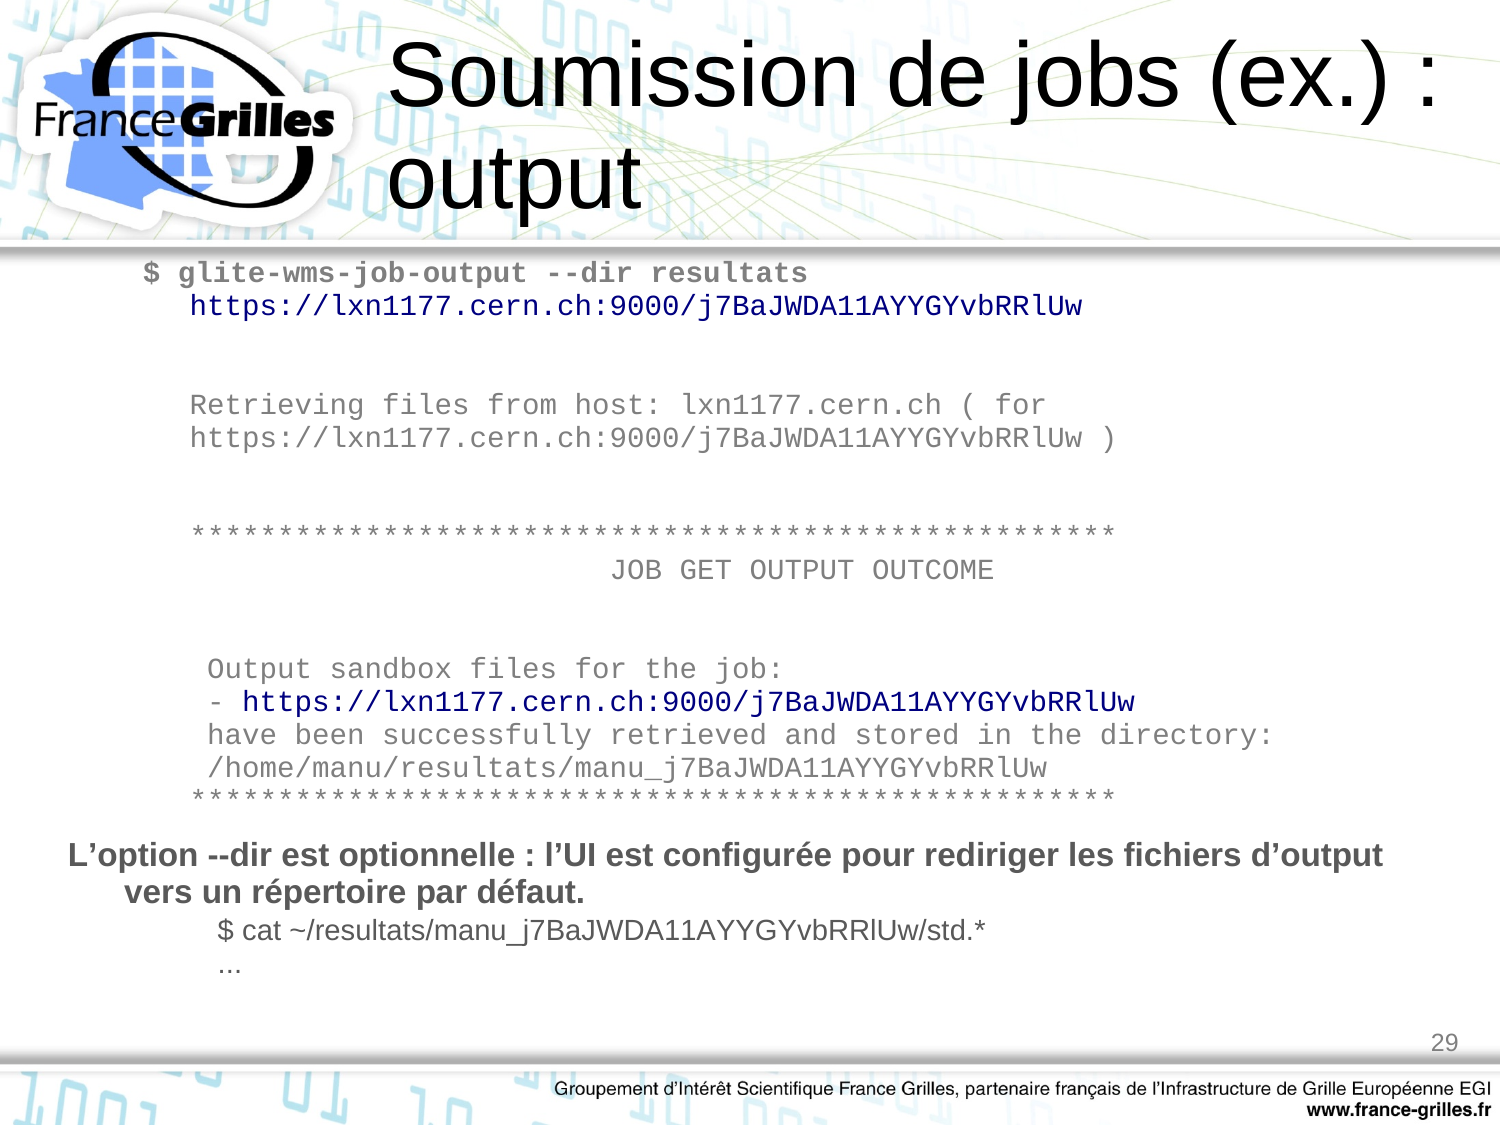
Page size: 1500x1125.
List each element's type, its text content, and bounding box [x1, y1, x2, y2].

list $ glite-wms-job-output --dir resultats https://lxn1177.cern.ch:9000/j7BaJWDA11AYYGYvbRRlUw Retrieving files from host: lxn1177.cern.ch ( for https://lxn1177.cern.ch:9000/j7BaJWDA11AYYGYvbRRlUw ) ***************************************************** JOB GET OUTPUT OUTCOME Output sandbox files for the job: - https://lxn1177.cern.ch:9000/j7BaJWDA11AYYGYvbRRlUw have been successfully retrieved and stored in the directory: /home/manu/resultats/manu_j7BaJWDA11AYYGYvbRRlUw ***************************************************** L’option --dir est optionnelle : l’UI est configurée pour rediriger les fichiers d’output vers un répertoire par défaut. $ cat ~/resultats/manu_j7BaJWDA11AYYGYvbRRlUw/std.* ... [53, 250, 1459, 1012]
title Soumission de jobs (ex.) : output [372, 4, 1459, 248]
picture [0, 0, 1500, 1125]
